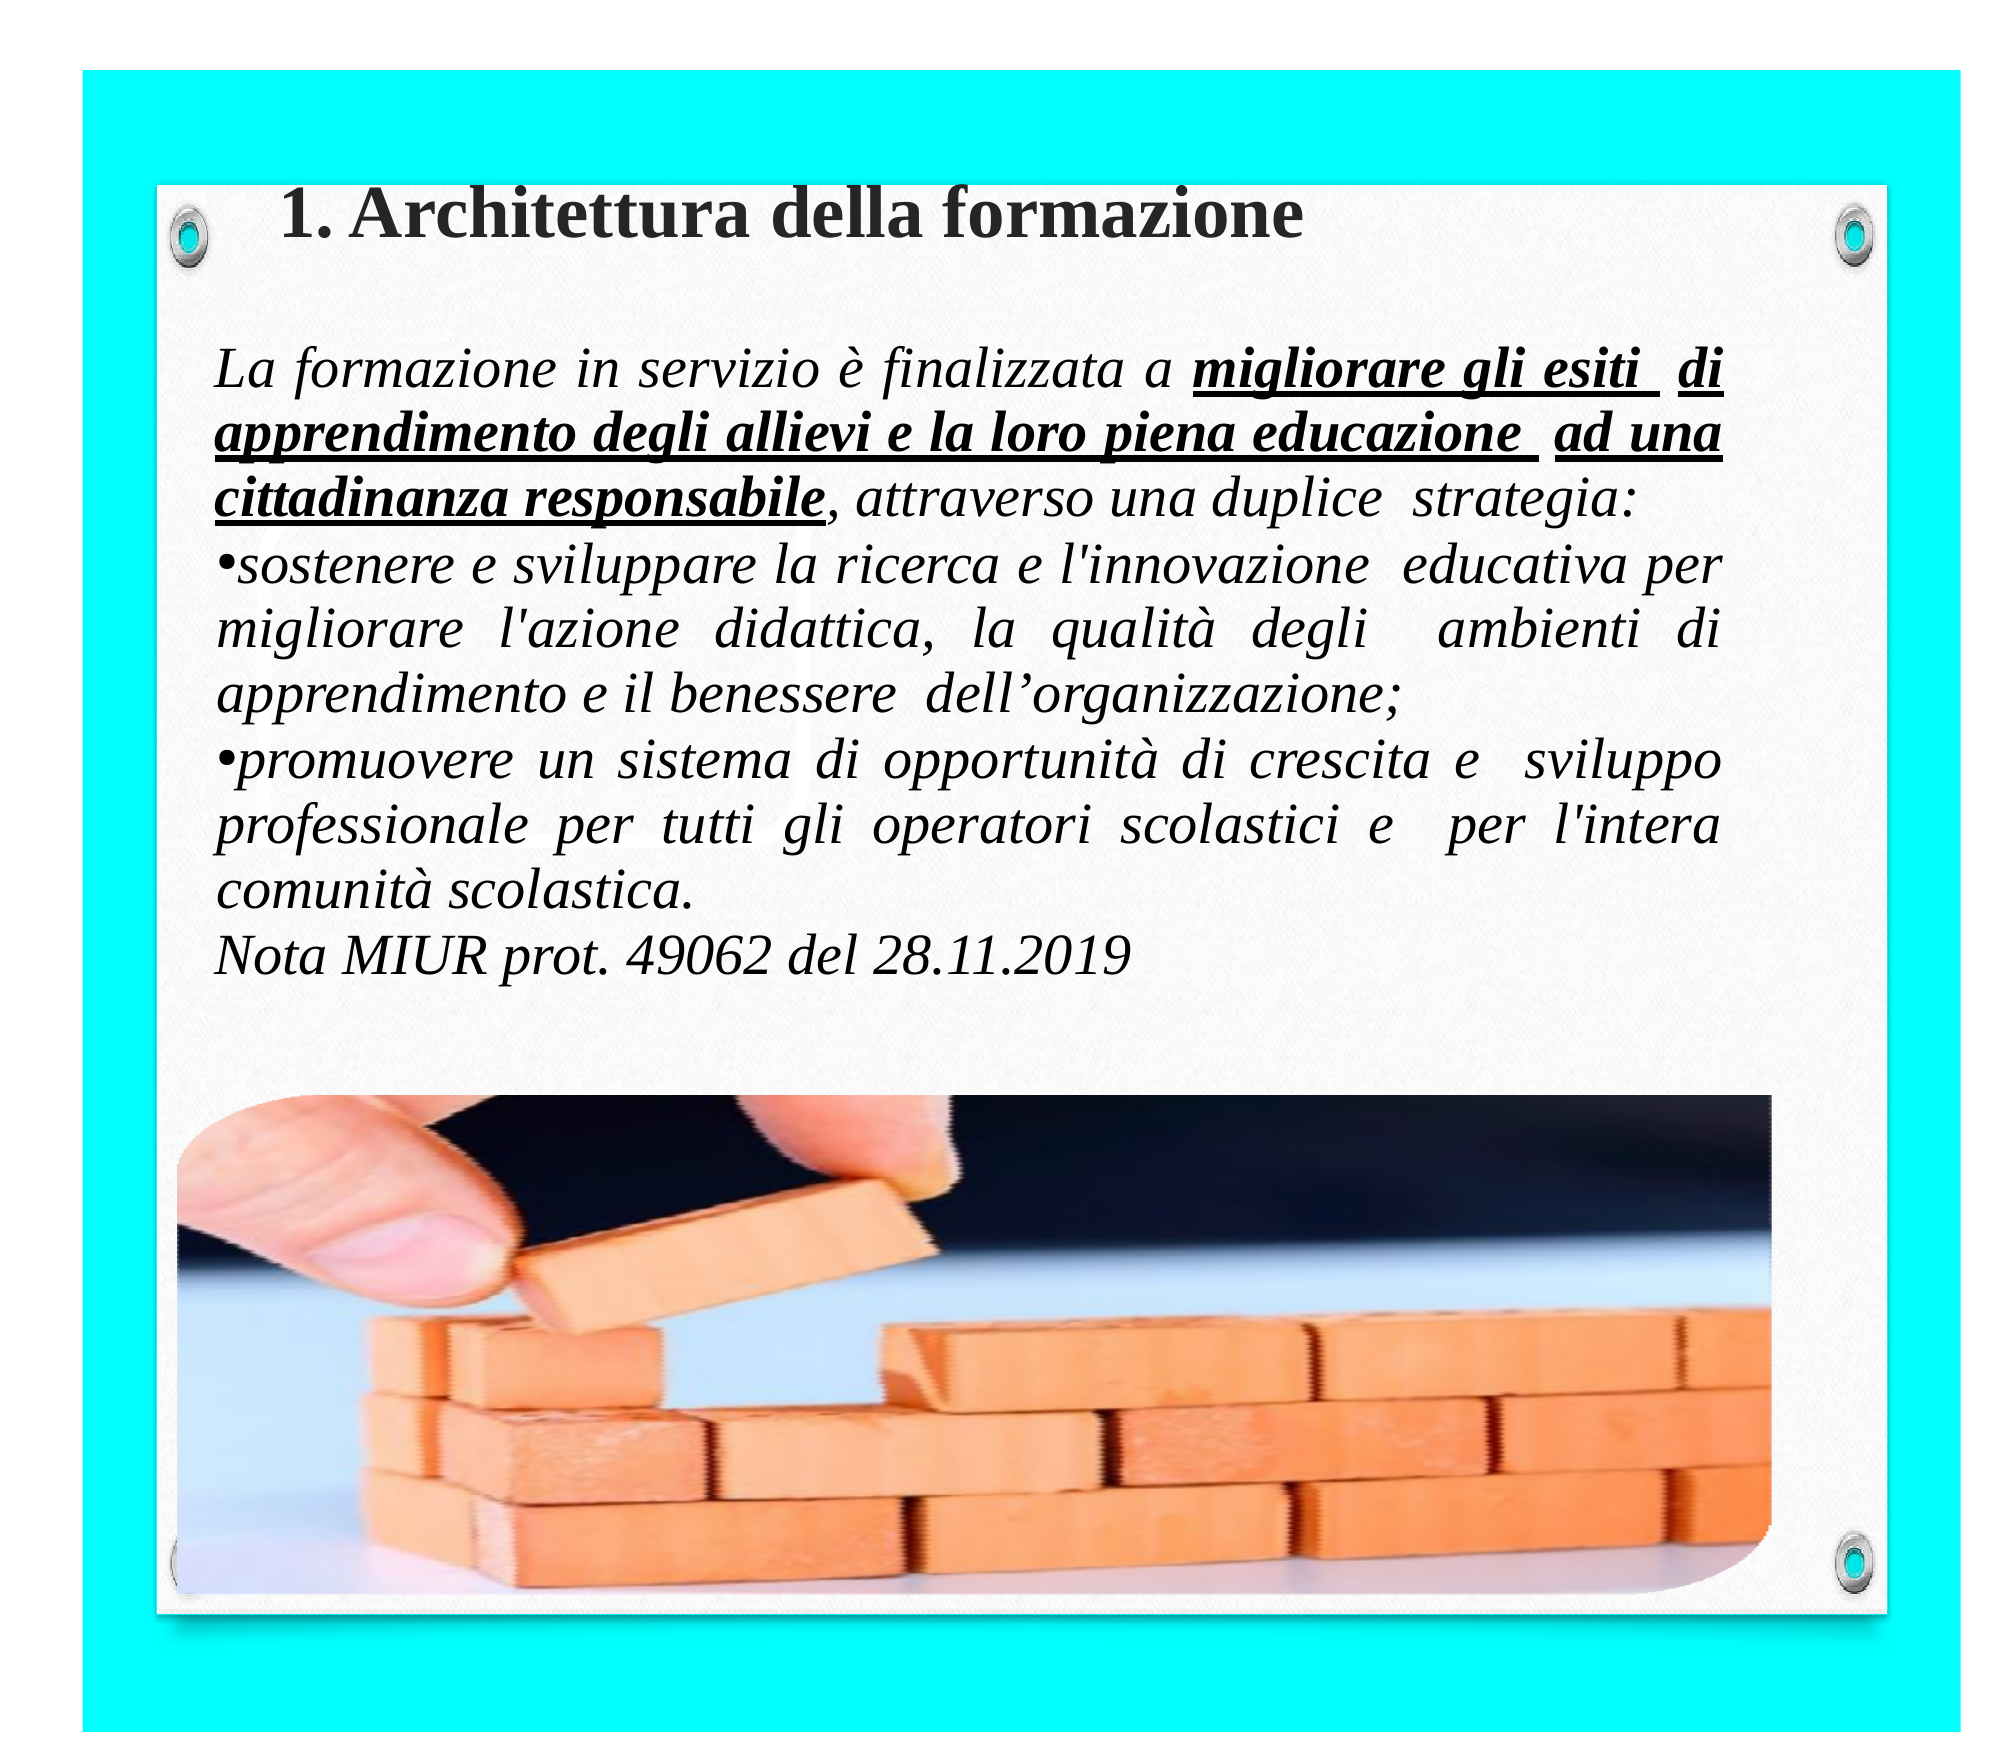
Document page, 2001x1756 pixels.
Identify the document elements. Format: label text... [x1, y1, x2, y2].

text_box [82, 70, 1961, 1732]
text_box La formazione in servizio è finalizzata a migliorare gli esiti di apprendimento degli allievi e la loro piena educazione ad una cittadinanza responsabile, attraverso una duplice strategia: sostenere e sviluppare la ricerca e l'innovazione educativa per migliorare l'azione didattica, la qualità degli ambienti di apprendimento e il benessere dell’organizzazione; promuovere un sistema di opportunità di crescita e sviluppo professionale per tutti gli operatori scolastici e per l'intera comunità scolastica. Nota MIUR prot. 49062 del 28.11.2019 [212, 333, 1831, 988]
title 1. Architettura della formazione [276, 160, 1583, 333]
